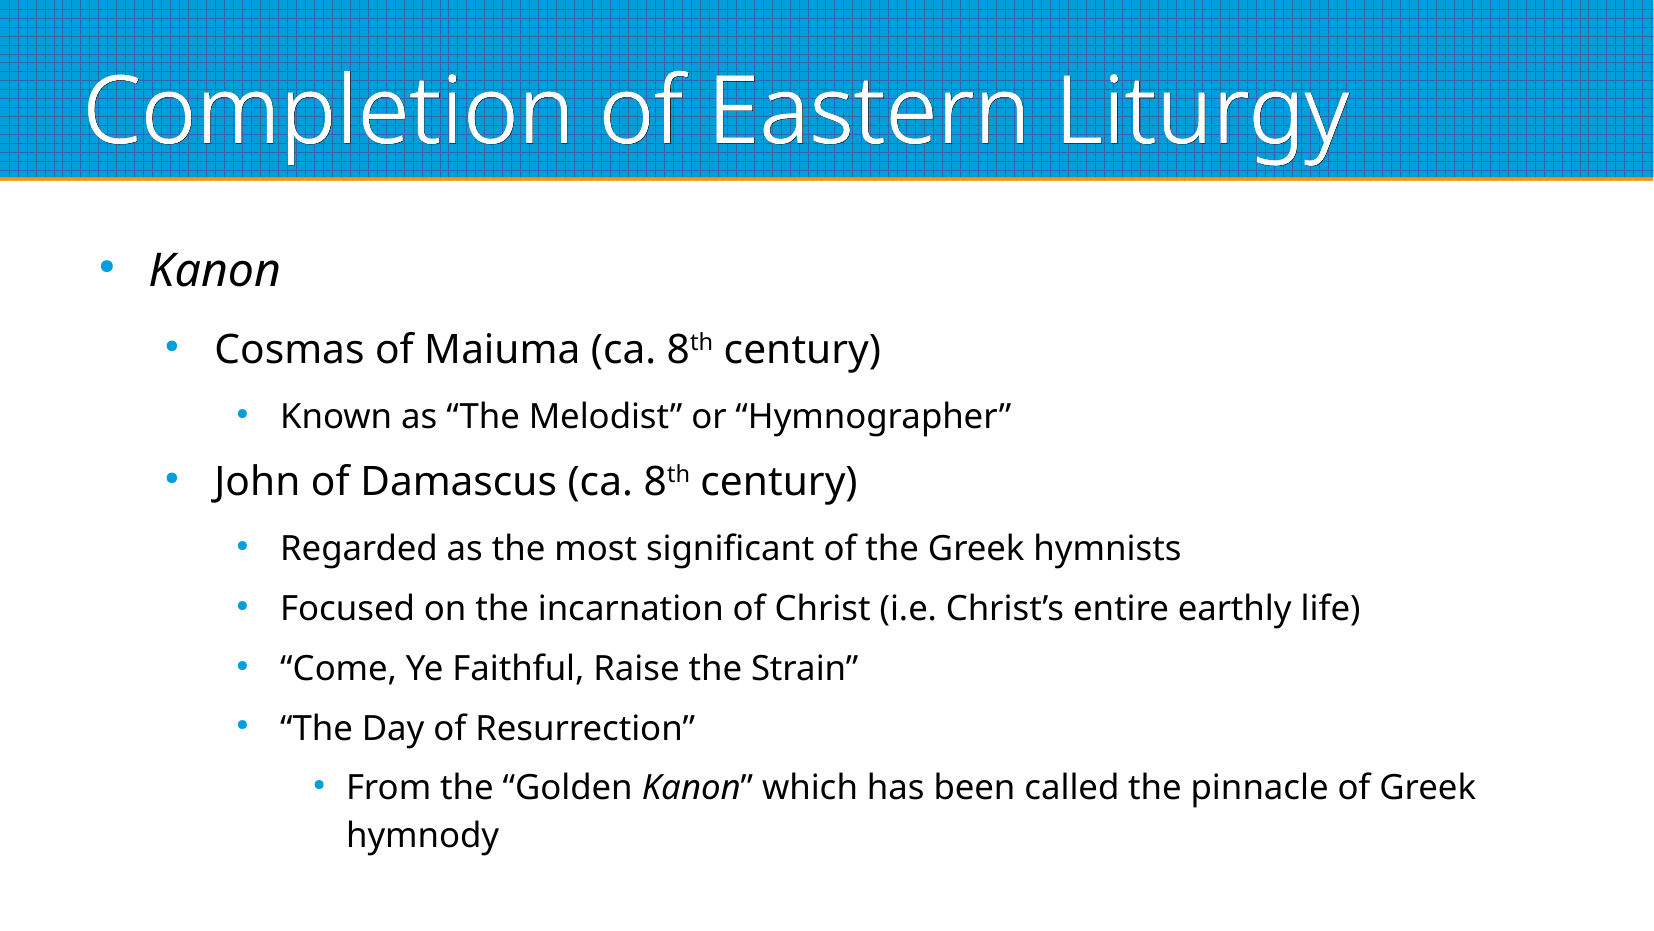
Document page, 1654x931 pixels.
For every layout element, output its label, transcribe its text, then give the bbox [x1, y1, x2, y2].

list Kanon Cosmas of Maiuma (ca. 8th century) Known as “The Melodist” or “Hymnographer” John of Damascus (ca. 8th century) Regarded as the most significant of the Greek hymnists Focused on the incarnation of Christ (i.e. Christ’s entire earthly life) “Come, Ye Faithful, Raise the Strain” “The Day of Resurrection” From the “Golden Kanon” which has been called the pinnacle of Greek hymnody [82, 236, 1613, 863]
title Completion of Eastern Liturgy [82, 14, 1571, 171]
